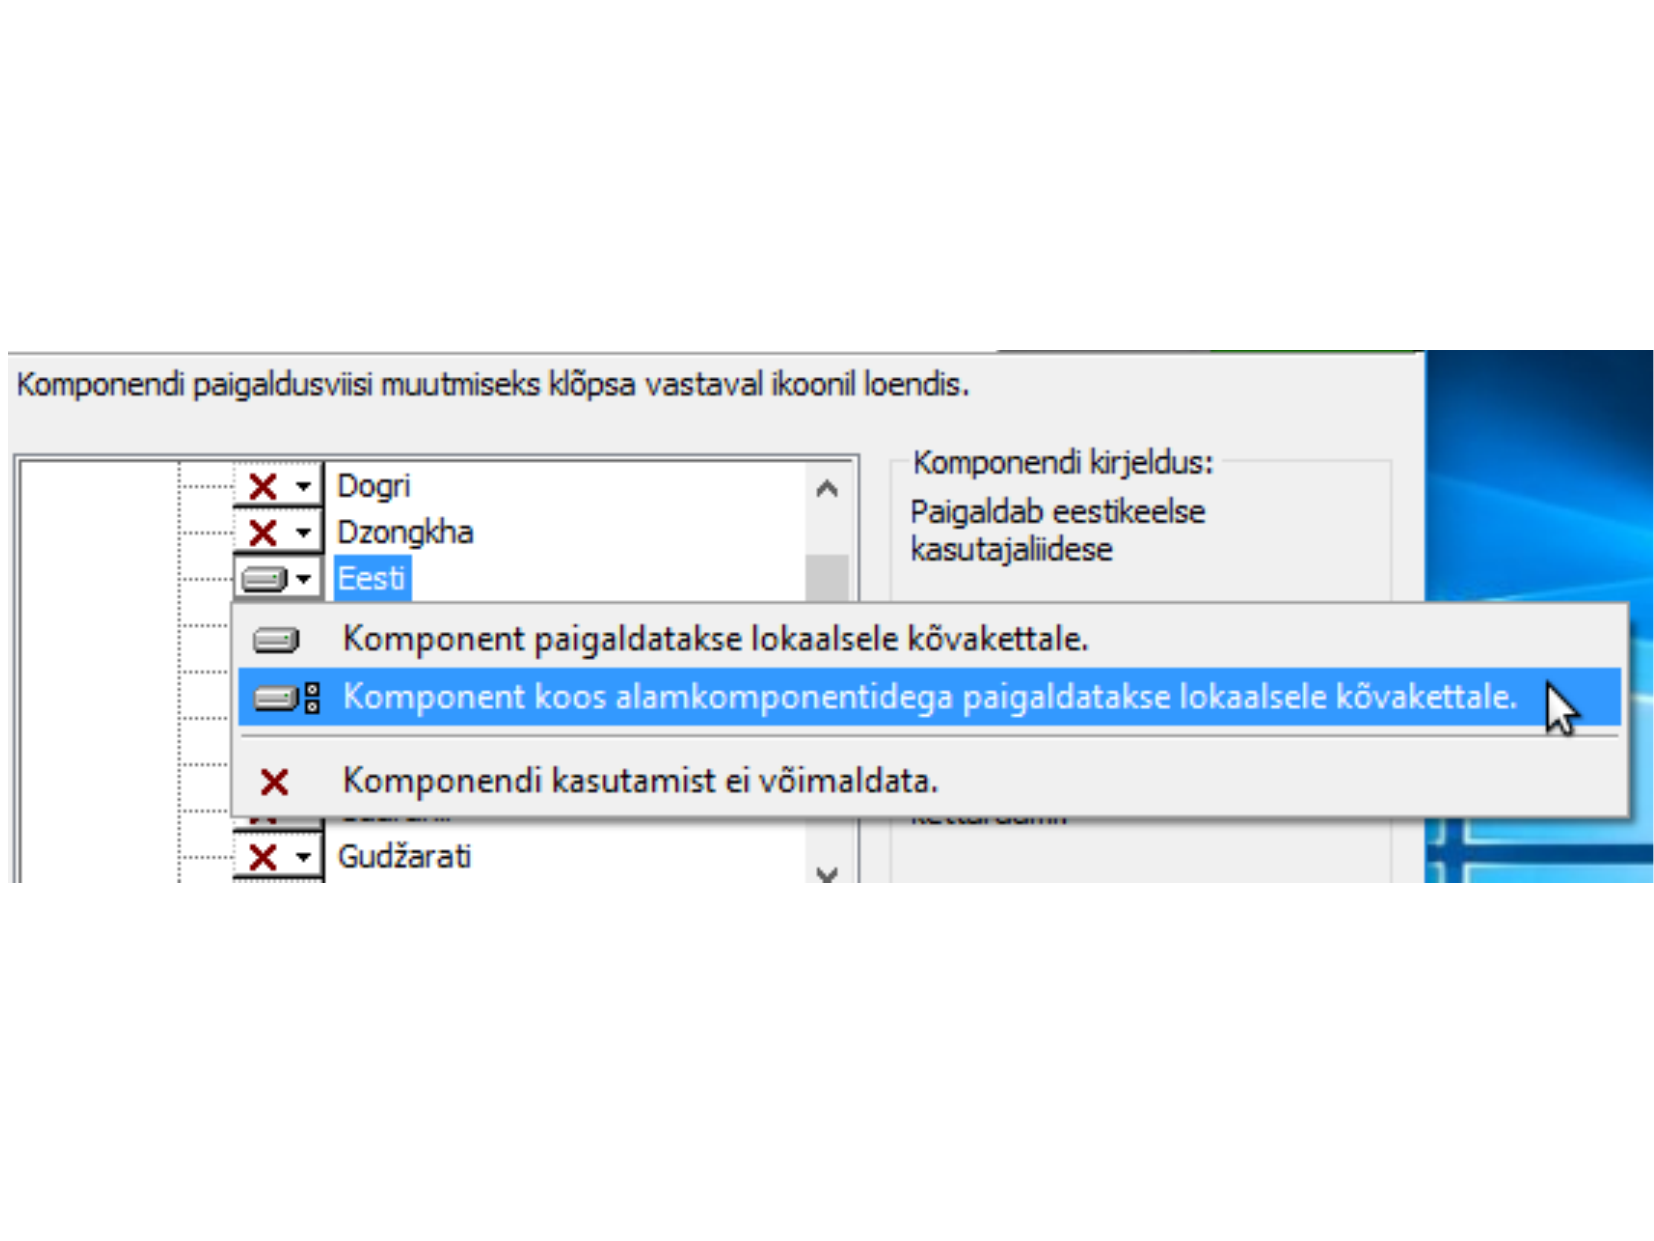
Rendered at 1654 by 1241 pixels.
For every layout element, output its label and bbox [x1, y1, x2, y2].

picture [8, 350, 1654, 883]
